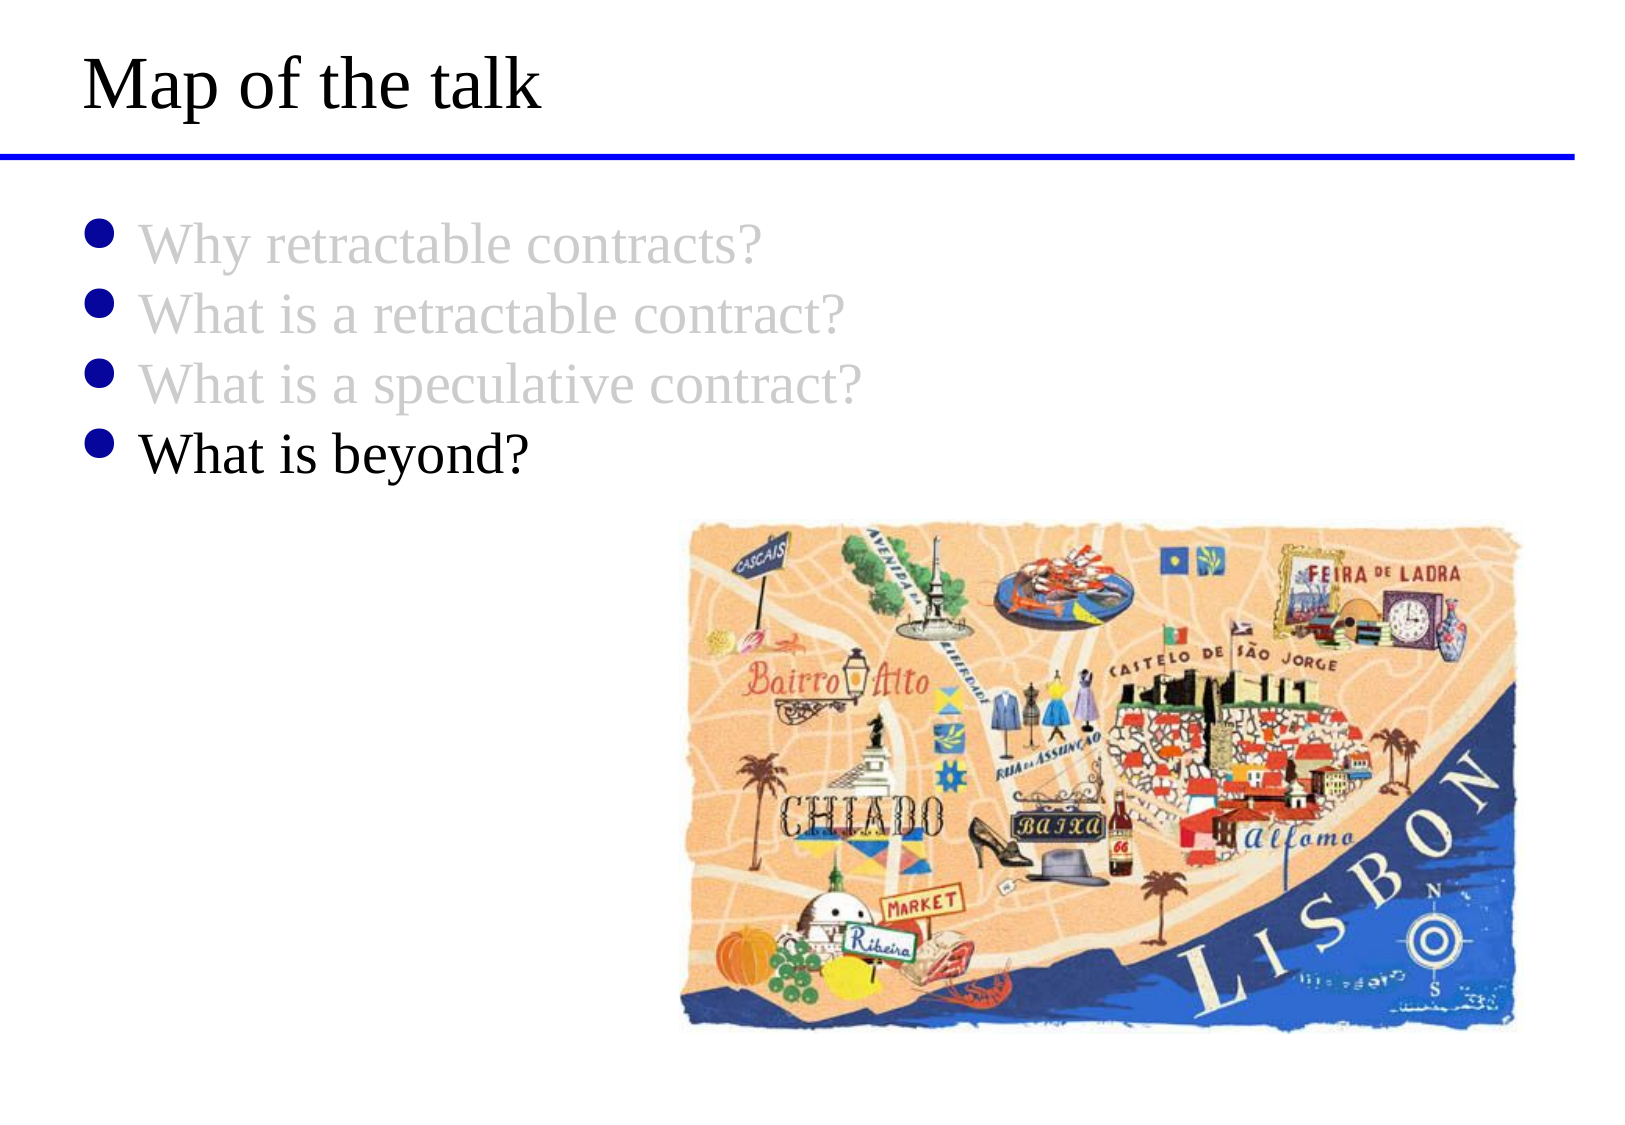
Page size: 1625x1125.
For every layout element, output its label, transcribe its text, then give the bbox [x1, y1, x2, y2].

text_box Map of the talk [67, 27, 1544, 131]
picture [679, 519, 1524, 1034]
text_box Why retractable contracts? What is a retractable contract? What is a speculative contract? What is beyond? [67, 198, 1478, 1061]
